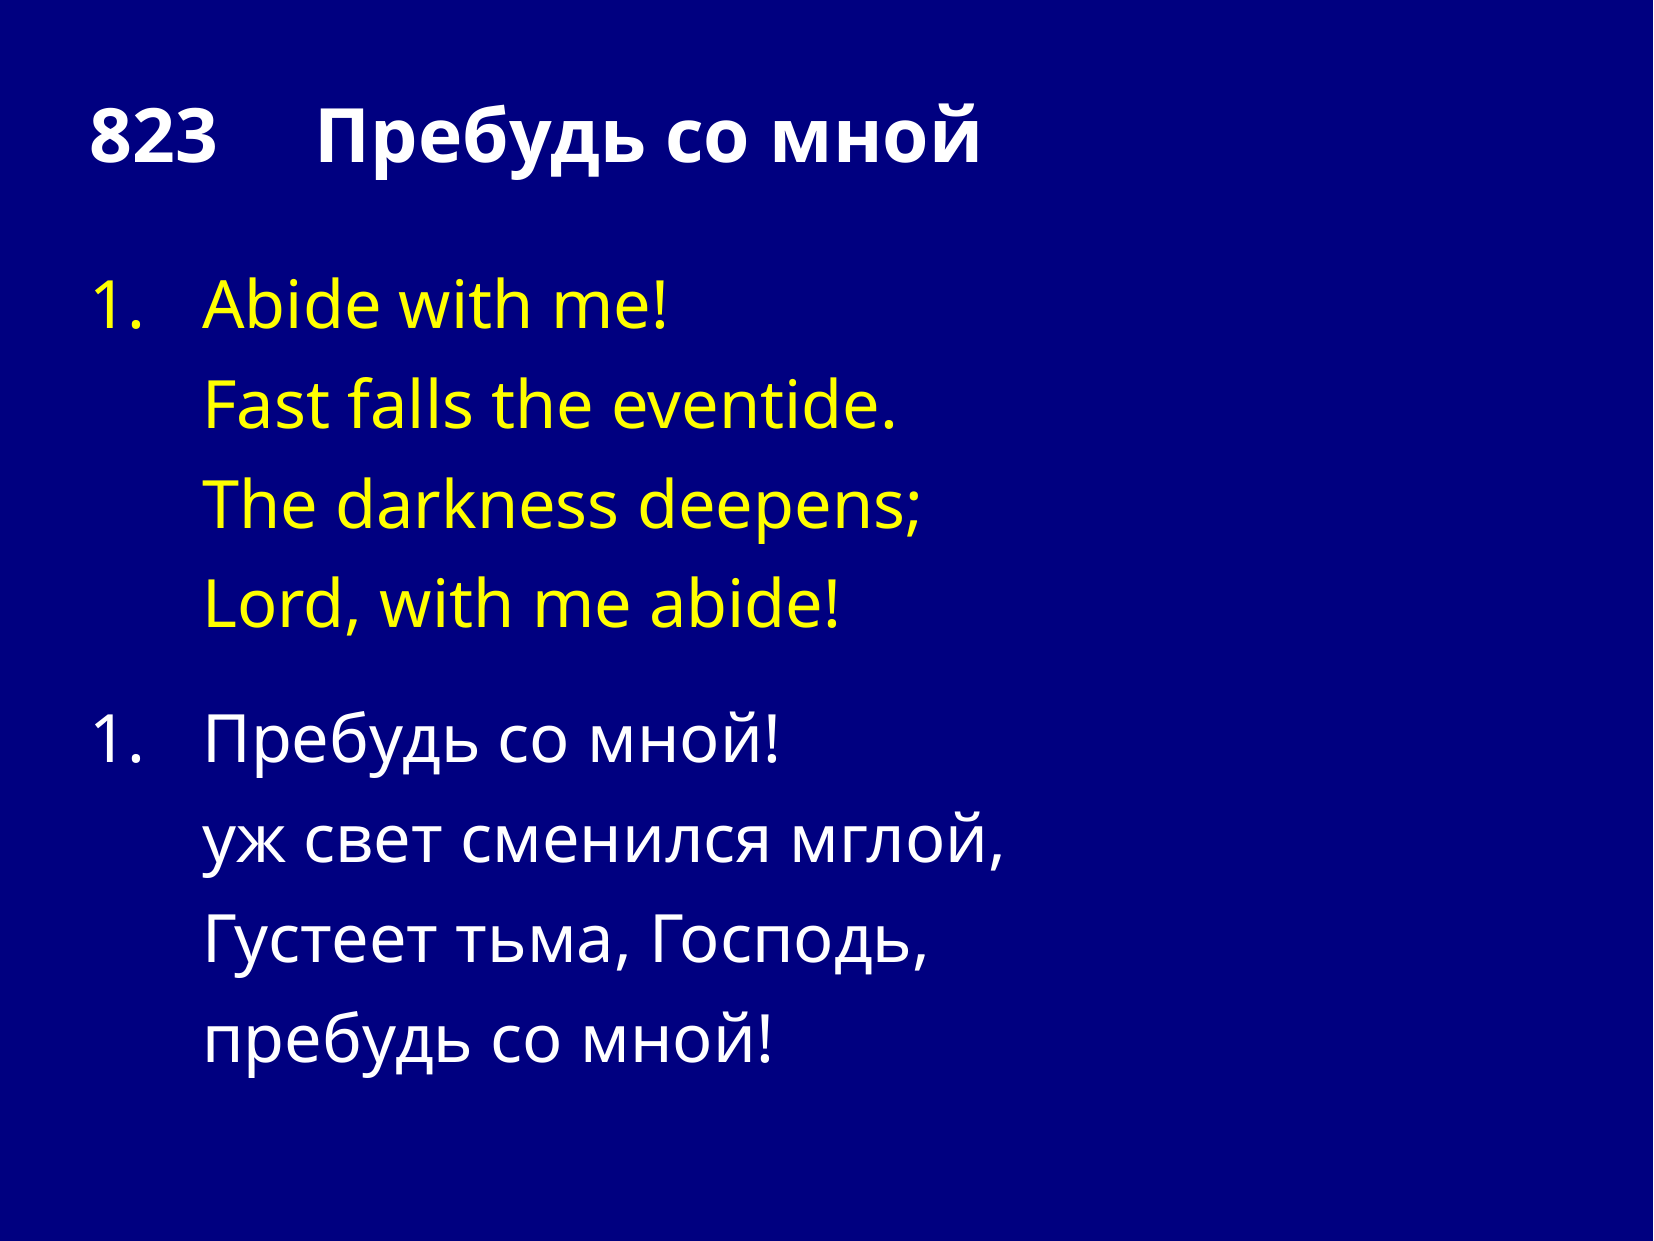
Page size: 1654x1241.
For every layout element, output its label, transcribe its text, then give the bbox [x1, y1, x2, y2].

text_box 823 Пребудь со мной [75, 75, 1576, 188]
text_box 1. Abide with me! Fast falls the eventide. The darkness deepens; Lord, with me abide! [75, 188, 1576, 638]
text_box 1. Пребудь со мной! уж свет сменился мглой, Густеет тьма, Господь, пребудь со мной! [75, 675, 1576, 1163]
